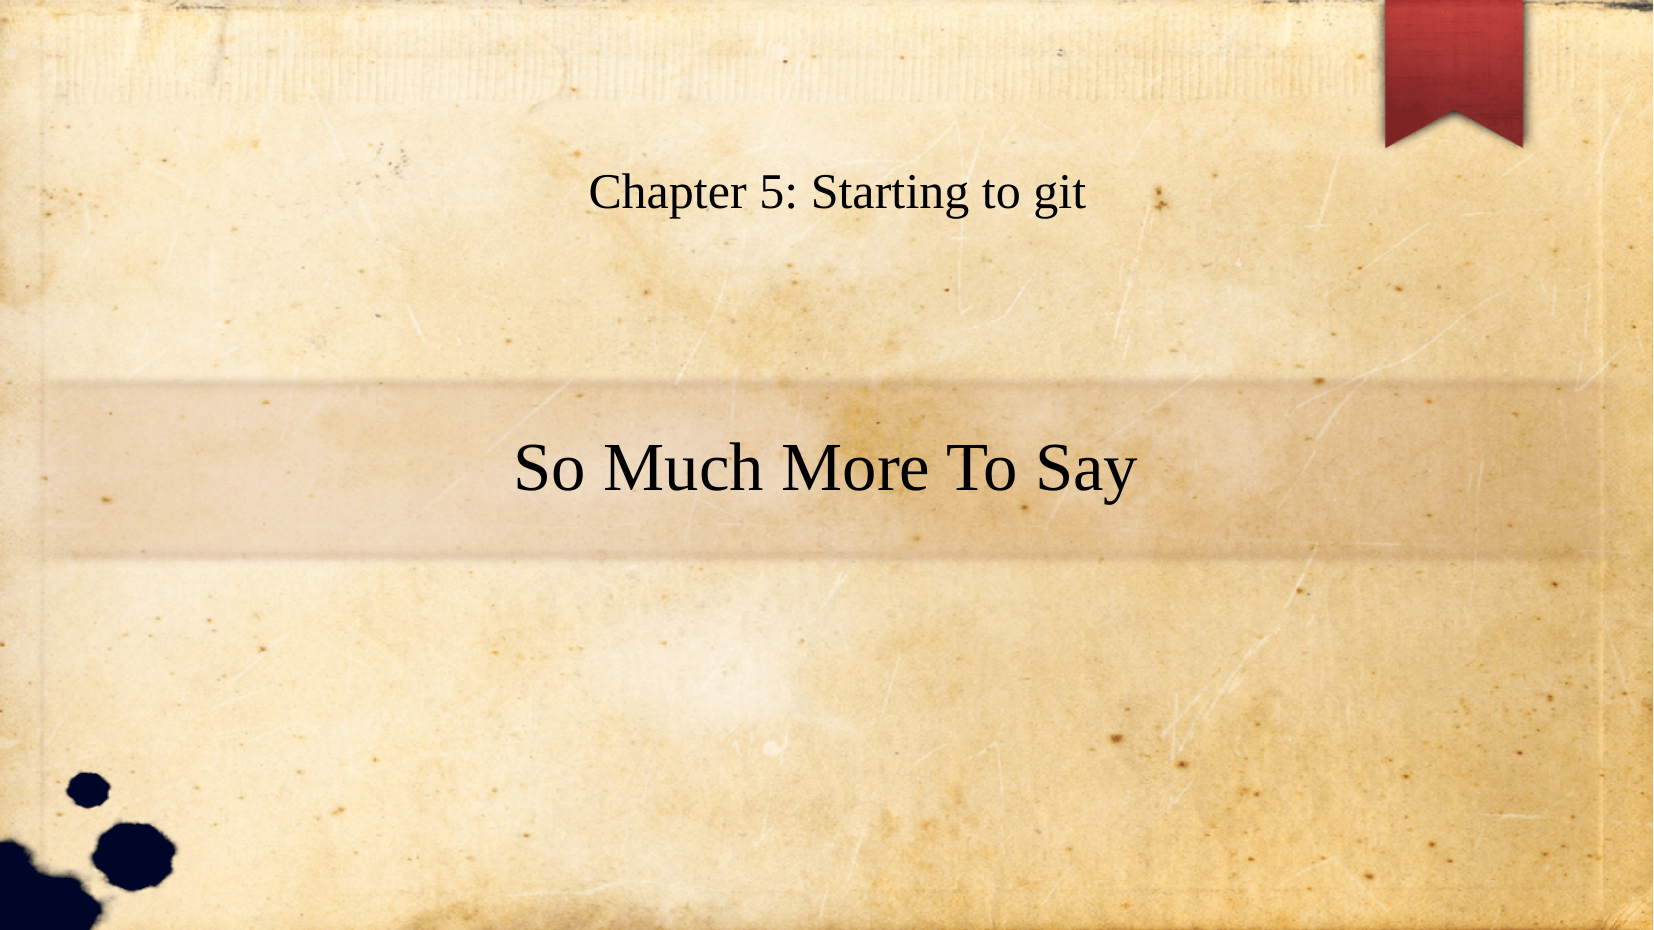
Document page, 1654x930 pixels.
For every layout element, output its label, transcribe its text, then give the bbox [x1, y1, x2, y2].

list Chapter 5: Starting to git [74, 164, 1530, 300]
title So Much More To Say [82, 389, 1571, 545]
picture [0, 0, 1654, 930]
